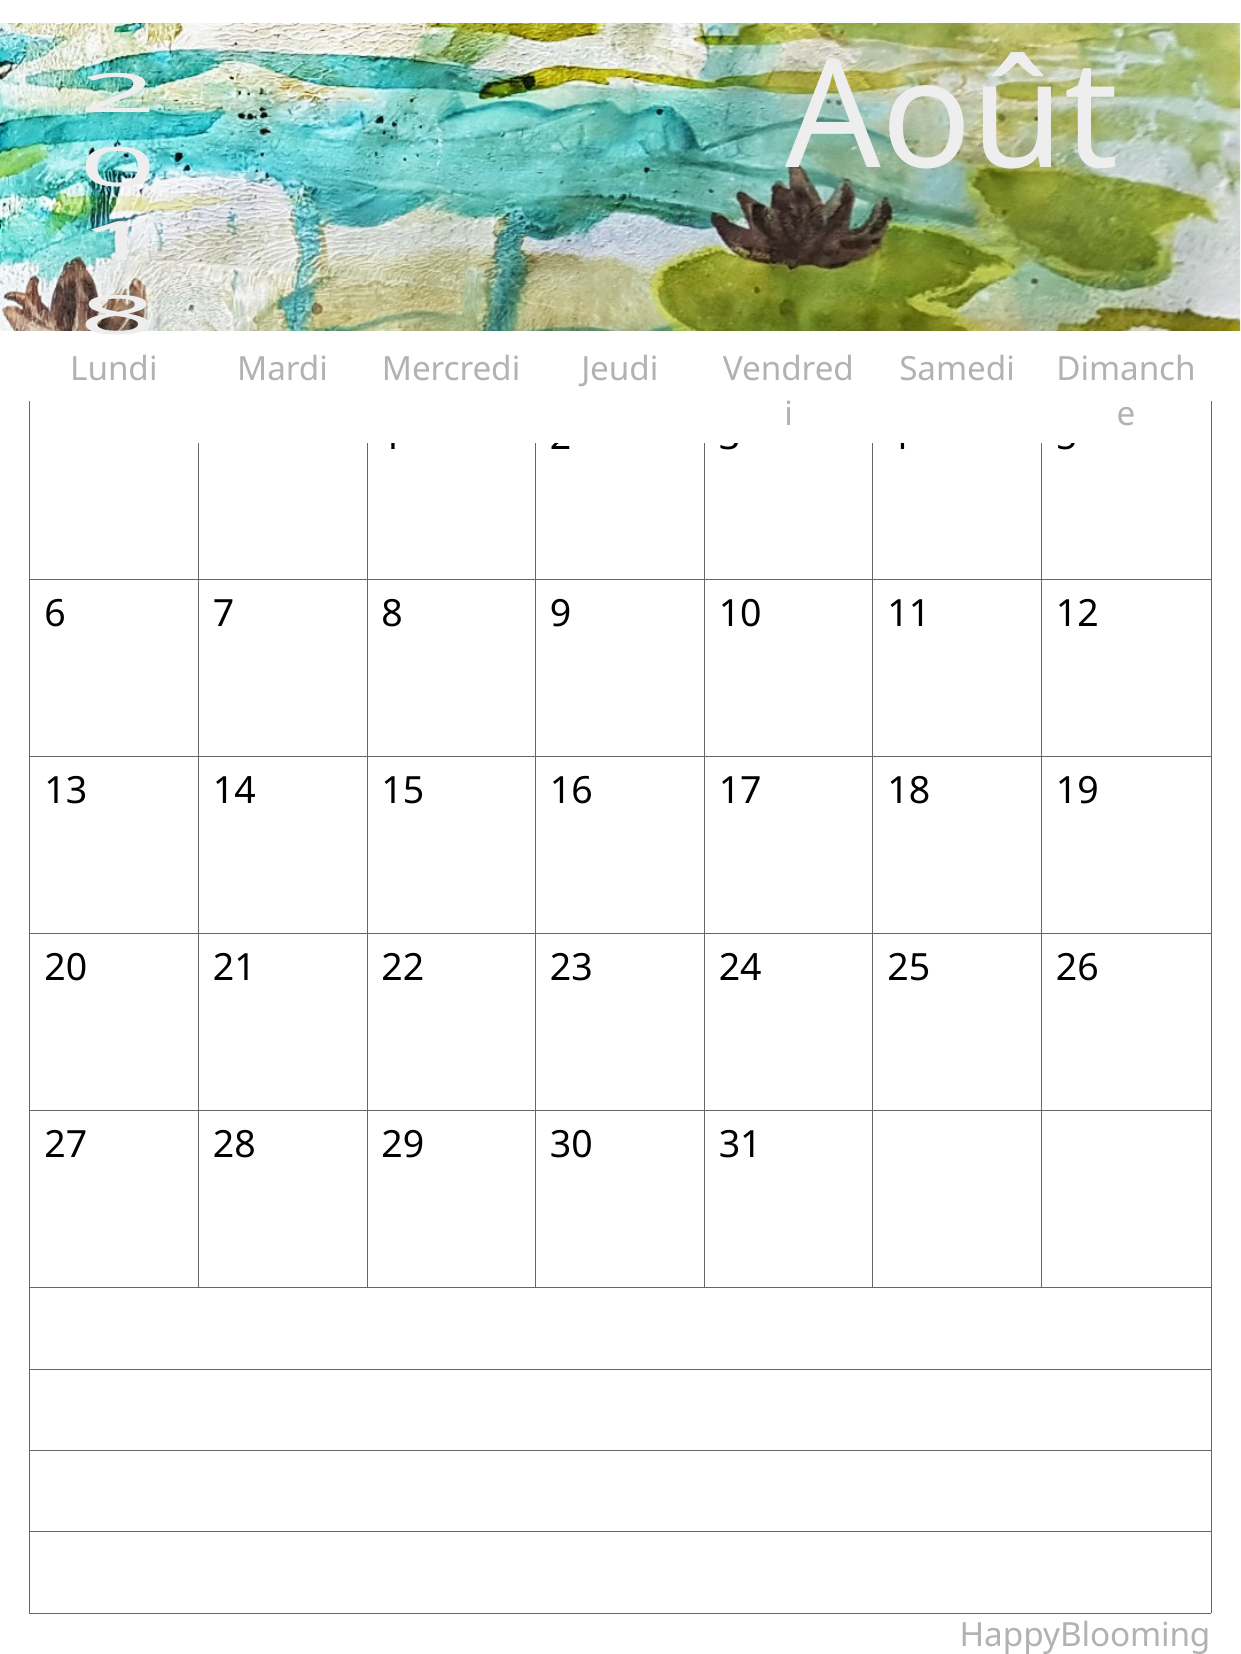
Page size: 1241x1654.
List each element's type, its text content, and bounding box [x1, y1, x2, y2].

picture [97, 316, 138, 331]
table_header Mercredi [367, 337, 536, 443]
table_cell 10 [705, 580, 872, 756]
table_cell 30 [536, 1111, 704, 1287]
table_header 2 [536, 443, 704, 579]
text_box HappyBlooming [944, 1603, 1241, 1654]
table_cell 25 [873, 934, 1041, 1110]
table_cell 27 [30, 1111, 198, 1287]
table_cell 14 [199, 757, 367, 933]
table_cell 15 [368, 757, 535, 933]
table_header Mardi [198, 337, 367, 443]
table_cell 29 [368, 1111, 535, 1287]
table_header Samedi [873, 337, 1042, 443]
table_header Jeudi [536, 337, 704, 443]
picture [100, 303, 135, 312]
table_header 3 [705, 443, 872, 579]
table_cell [30, 1451, 1211, 1531]
text_box Août [409, 0, 1134, 331]
picture [0, 23, 409, 331]
table_cell 9 [536, 580, 704, 756]
table_cell [30, 1532, 1211, 1613]
picture [1134, 23, 1241, 331]
table_cell 31 [705, 1111, 872, 1287]
table_cell 7 [199, 580, 367, 756]
table_cell [30, 1370, 1211, 1450]
table_header [199, 443, 367, 579]
table_cell 16 [536, 757, 704, 933]
table_cell 23 [536, 934, 704, 1110]
table_cell 11 [873, 580, 1041, 756]
table_cell 28 [199, 1111, 367, 1287]
table_cell 18 [873, 757, 1041, 933]
table_cell [873, 1111, 1041, 1287]
text_box 2018 [59, 47, 178, 303]
table_cell 12 [1042, 580, 1211, 756]
table_cell 8 [368, 580, 535, 756]
table_cell 20 [30, 934, 198, 1110]
table_header [30, 443, 198, 579]
table_cell 21 [199, 934, 367, 1110]
table_cell 17 [705, 757, 872, 933]
table_header 1 [368, 443, 535, 579]
table_header Lundi [30, 337, 198, 443]
table_header 4 [873, 443, 1041, 579]
table_header Vendredi [704, 337, 873, 443]
table_cell 24 [705, 934, 872, 1110]
table_cell 22 [368, 934, 535, 1110]
table_header Dimanche [1042, 337, 1211, 443]
table_cell 6 [30, 580, 198, 756]
table_cell 13 [30, 757, 198, 933]
table_cell [1042, 1111, 1211, 1287]
table_header [30, 1288, 1211, 1369]
table_cell 19 [1042, 757, 1211, 933]
table_header 5 [1042, 443, 1211, 579]
table_cell 26 [1042, 934, 1211, 1110]
